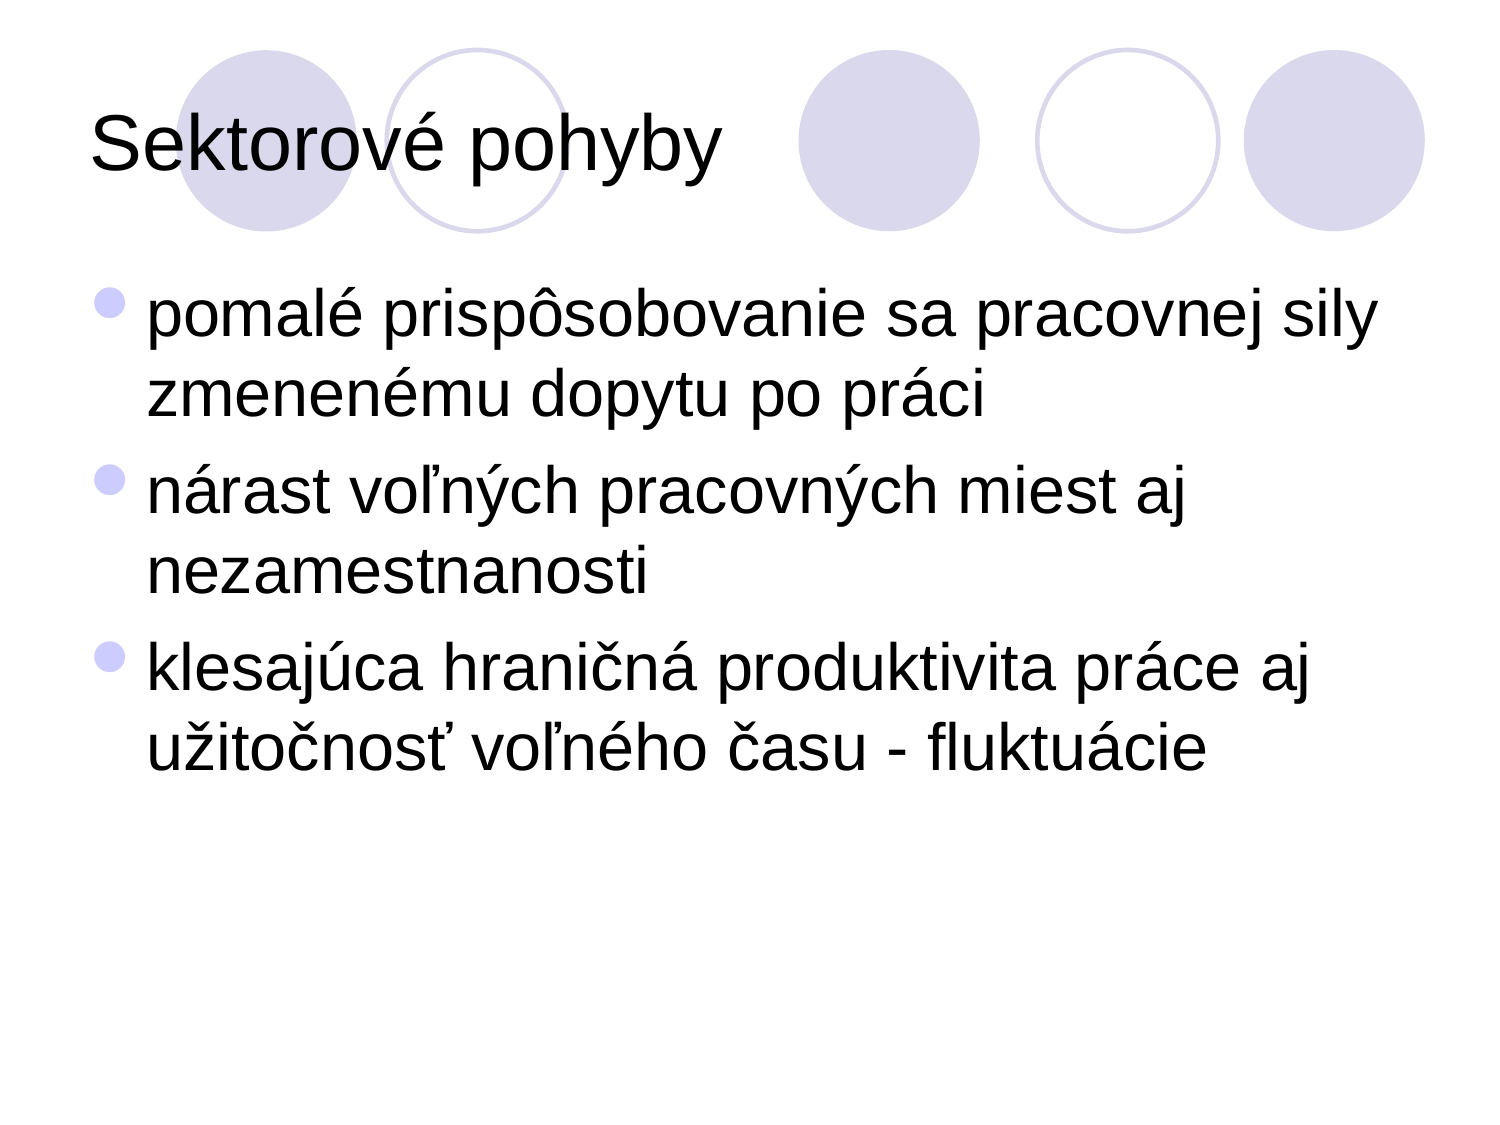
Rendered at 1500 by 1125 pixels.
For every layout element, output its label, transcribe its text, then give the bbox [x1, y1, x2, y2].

title Sektorové pohyby [75, 45, 1426, 233]
list pomalé prispôsobovanie sa pracovnej sily zmenenému dopytu po práci nárast voľných pracovných miest aj nezamestnanosti klesajúca hraničná produktivita práce aj užitočnosť voľného času - fluktuácie [75, 262, 1426, 1006]
